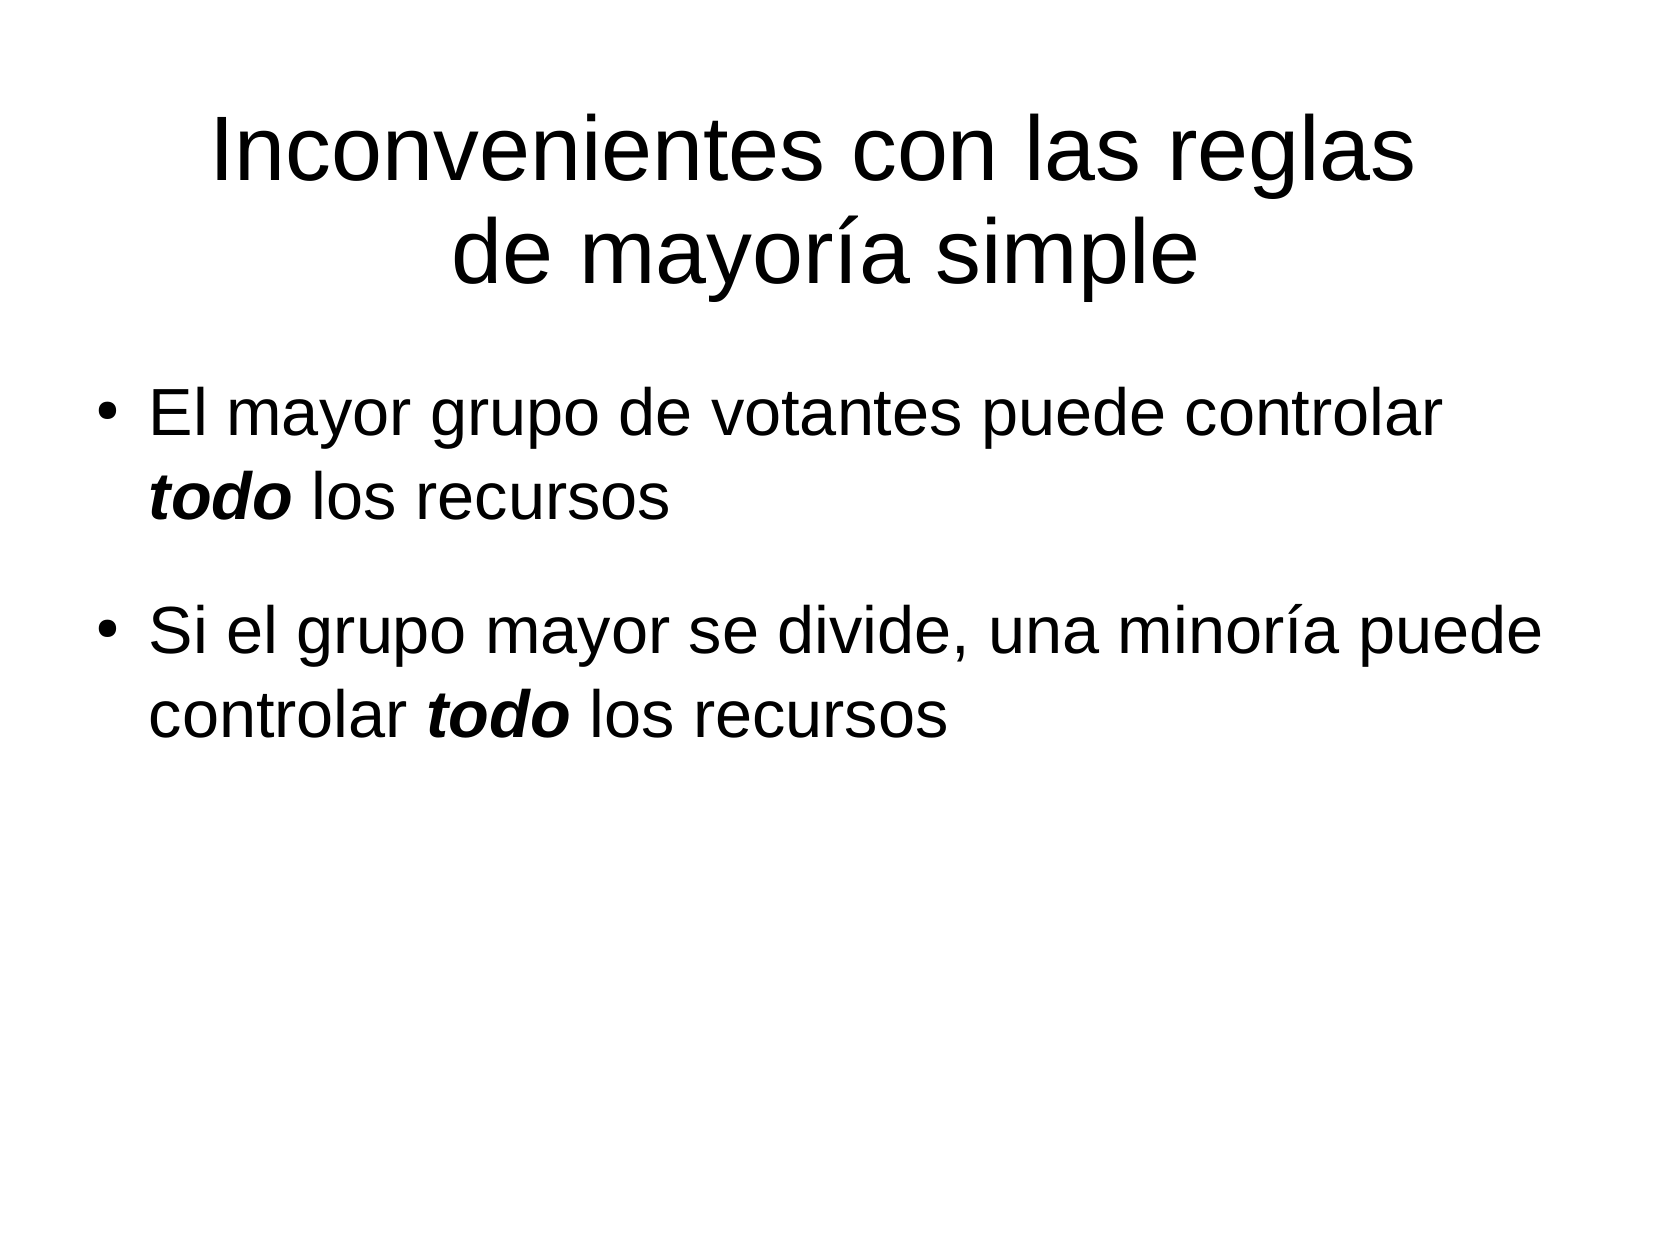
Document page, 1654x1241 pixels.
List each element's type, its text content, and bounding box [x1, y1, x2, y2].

list El mayor grupo de votantes puede controlar todo los recursos Si el grupo mayor se divide, una minoría puede controlar todo los recursos [78, 375, 1567, 1111]
title Inconvenientes con las reglas de mayoría simple [82, 96, 1571, 304]
